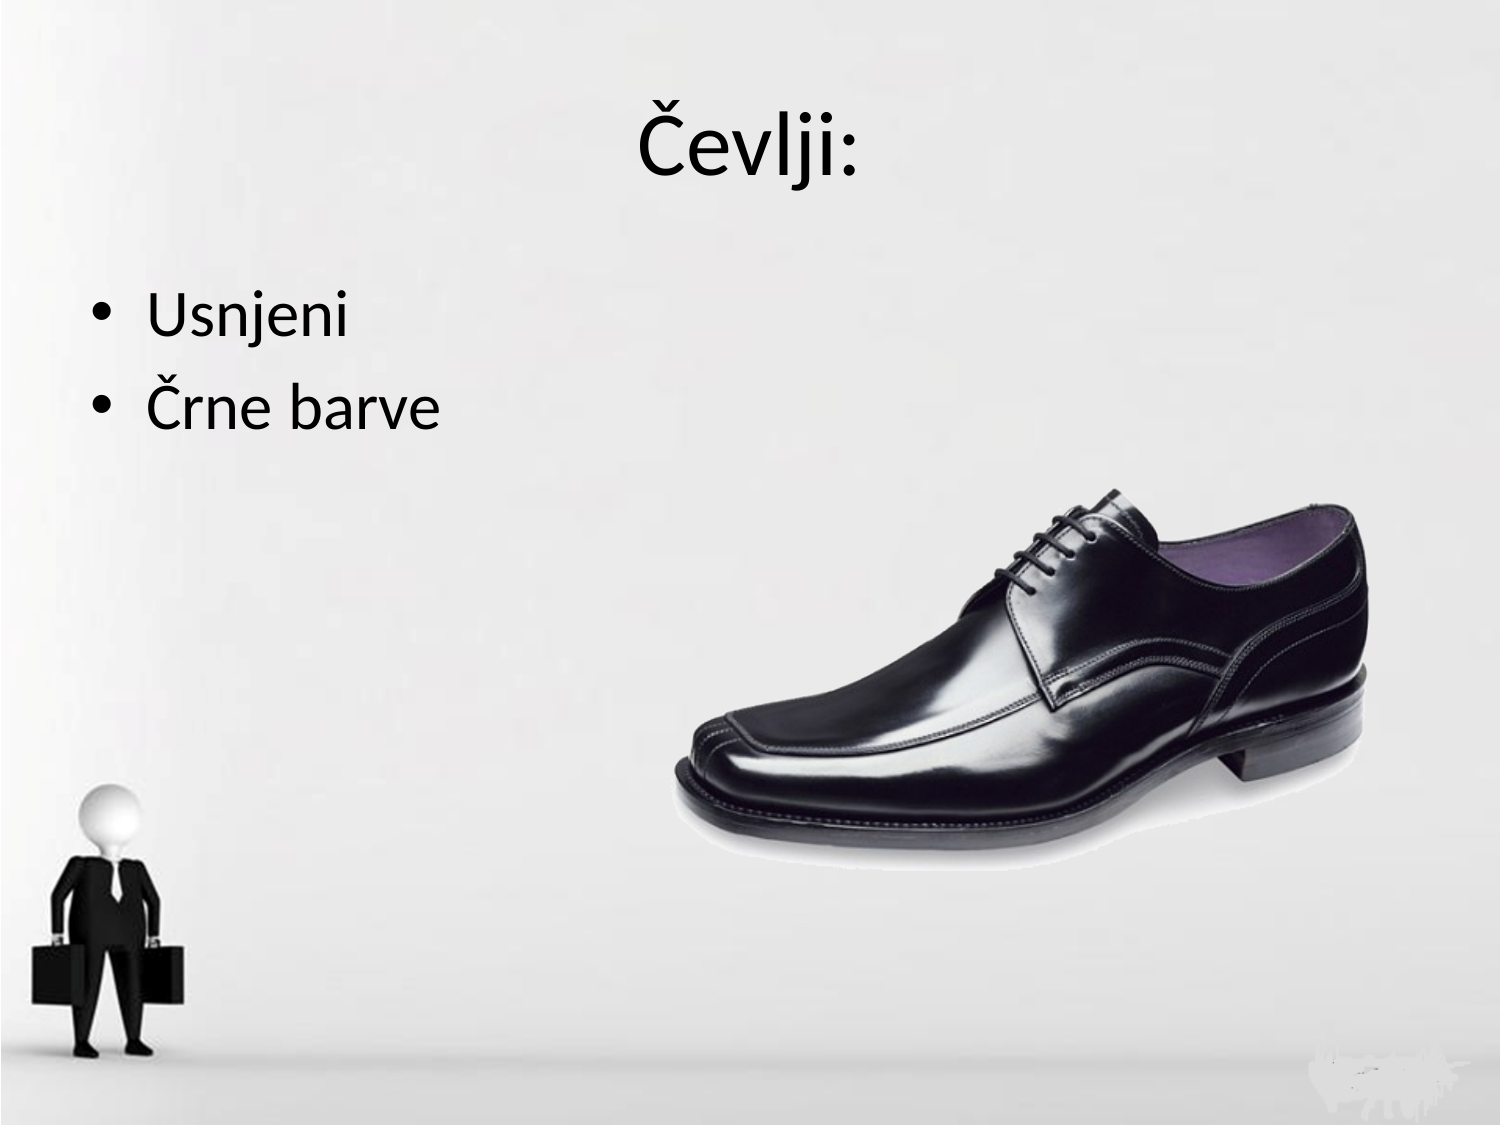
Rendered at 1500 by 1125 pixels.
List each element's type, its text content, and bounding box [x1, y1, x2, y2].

list Usnjeni Črne barve [75, 262, 1425, 1005]
title Čevlji: [75, 45, 1425, 233]
picture [1, 0, 1500, 1125]
